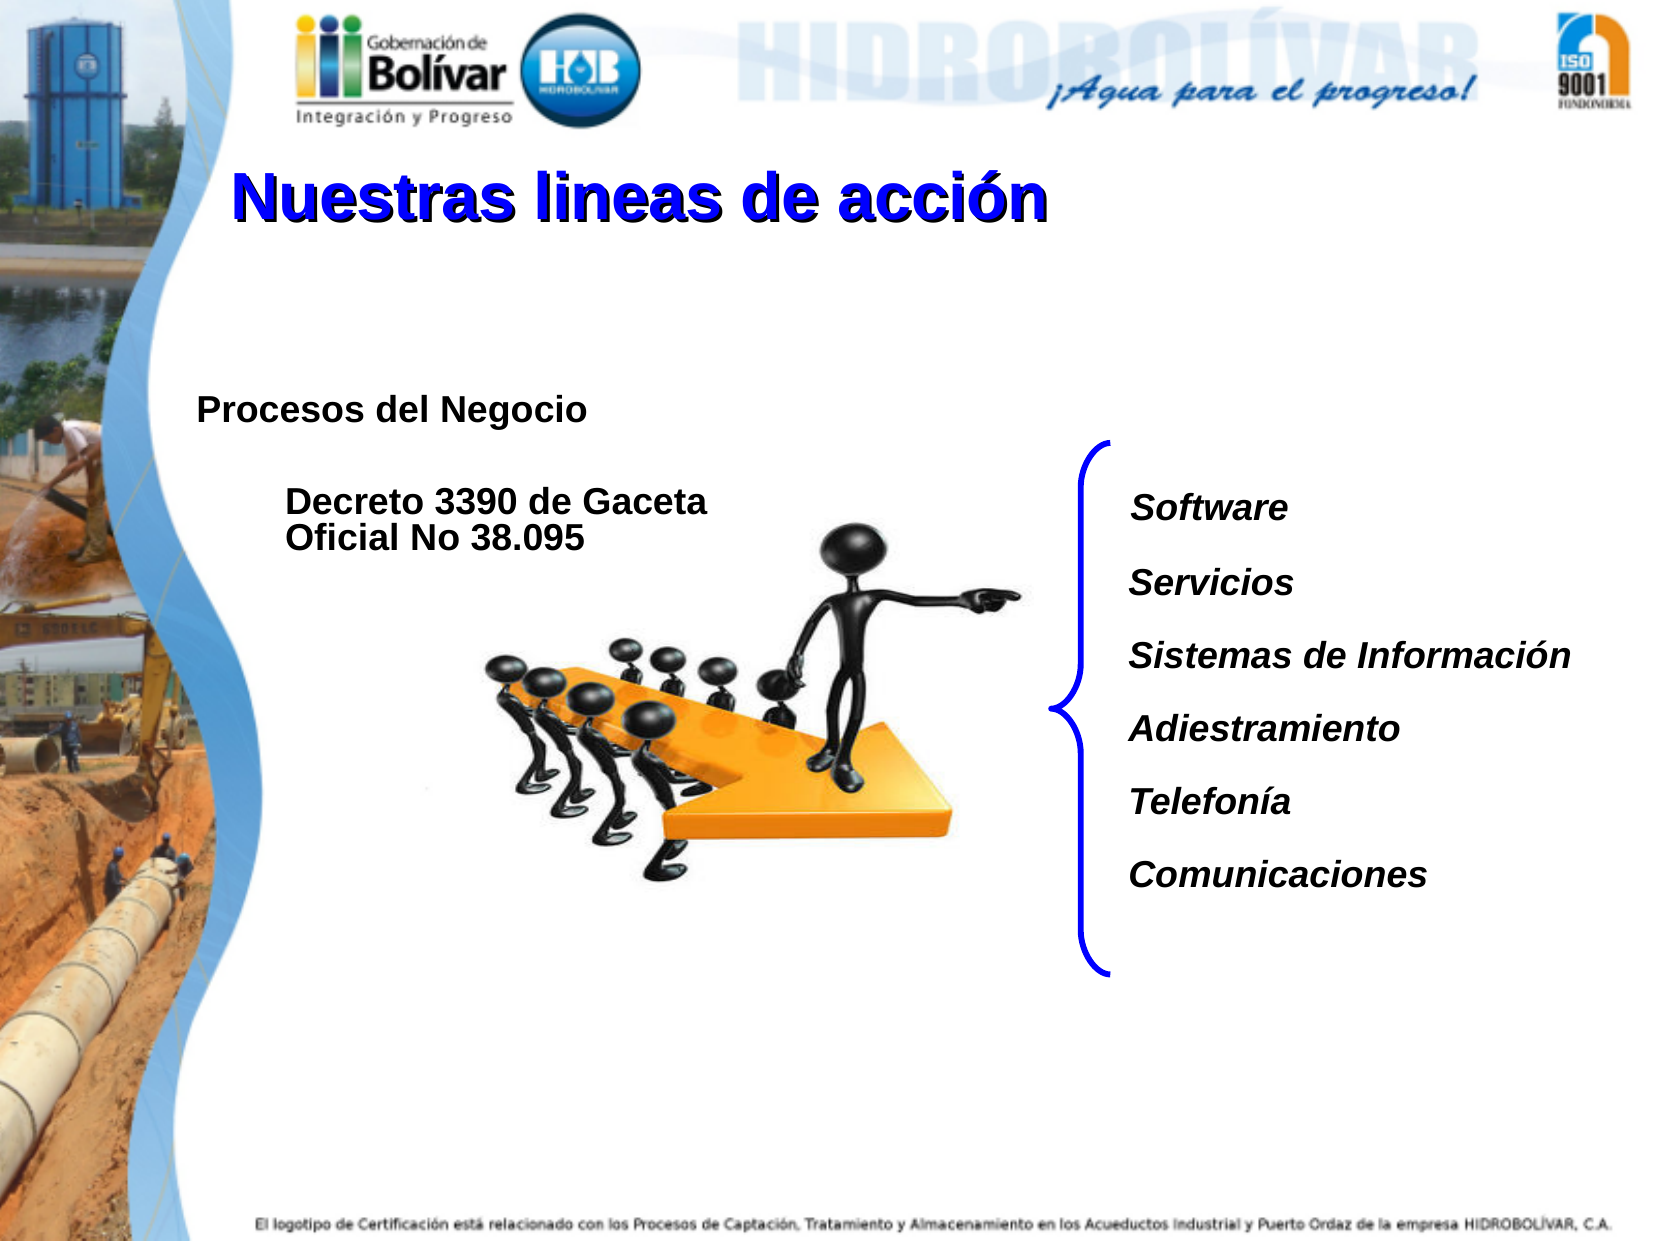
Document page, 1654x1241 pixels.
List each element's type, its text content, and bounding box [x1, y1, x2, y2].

text_box Decreto 3390 de Gaceta Oficial No 38.095 [271, 478, 808, 566]
text_box Procesos del Negocio [183, 386, 626, 446]
picture [0, 0, 1654, 1241]
text_box Software Servicios Sistemas de Información Adiestramiento Telefonía Comunicaciones [1104, 478, 1625, 922]
title Nuestras lineas de acción [230, 134, 1595, 259]
